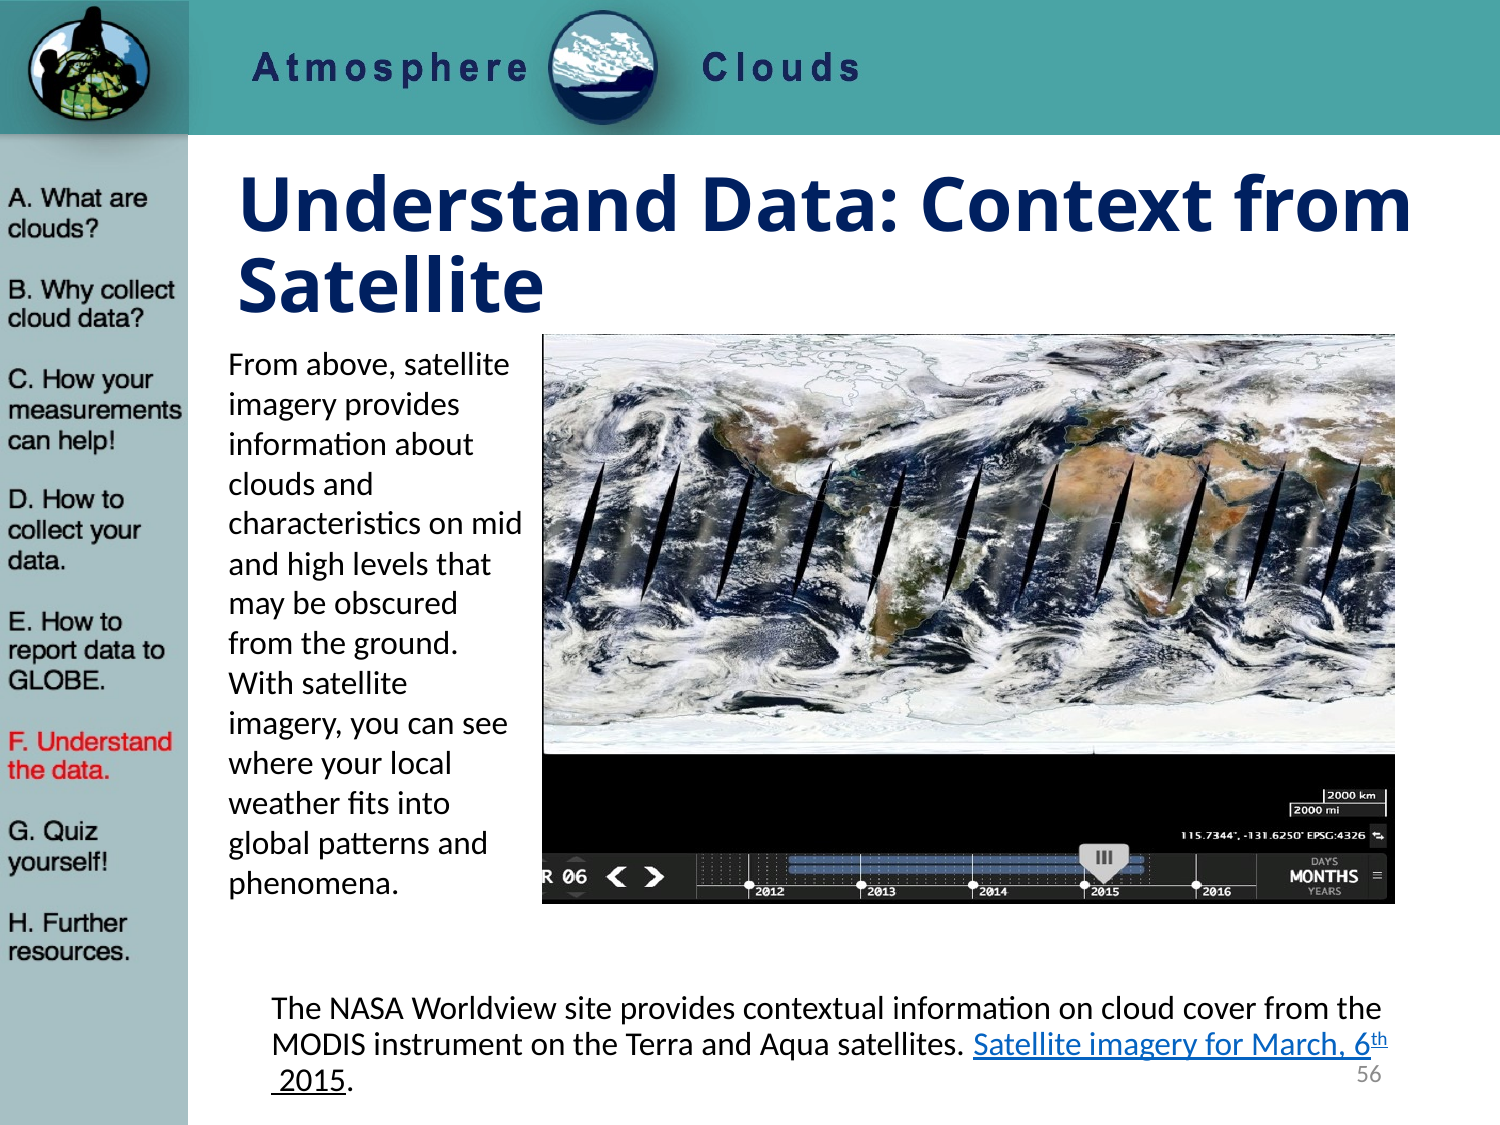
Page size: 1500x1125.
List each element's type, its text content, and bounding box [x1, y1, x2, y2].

picture [0, 0, 1500, 1125]
picture [542, 334, 1395, 904]
title Understand Data: Context from Satellite [222, 175, 1465, 321]
list The NASA Worldview site provides contextual information on cloud cover from the MODIS instrument on the Terra and Aqua satellites. Satellite imagery for March, 6th 2015. [256, 983, 1432, 1125]
text_box From above, satellite imagery provides information about clouds and characteristics on mid and high levels that may be obscured from the ground. With satellite imagery, you can see where your local weather fits into global patterns and phenomena. [213, 334, 543, 909]
